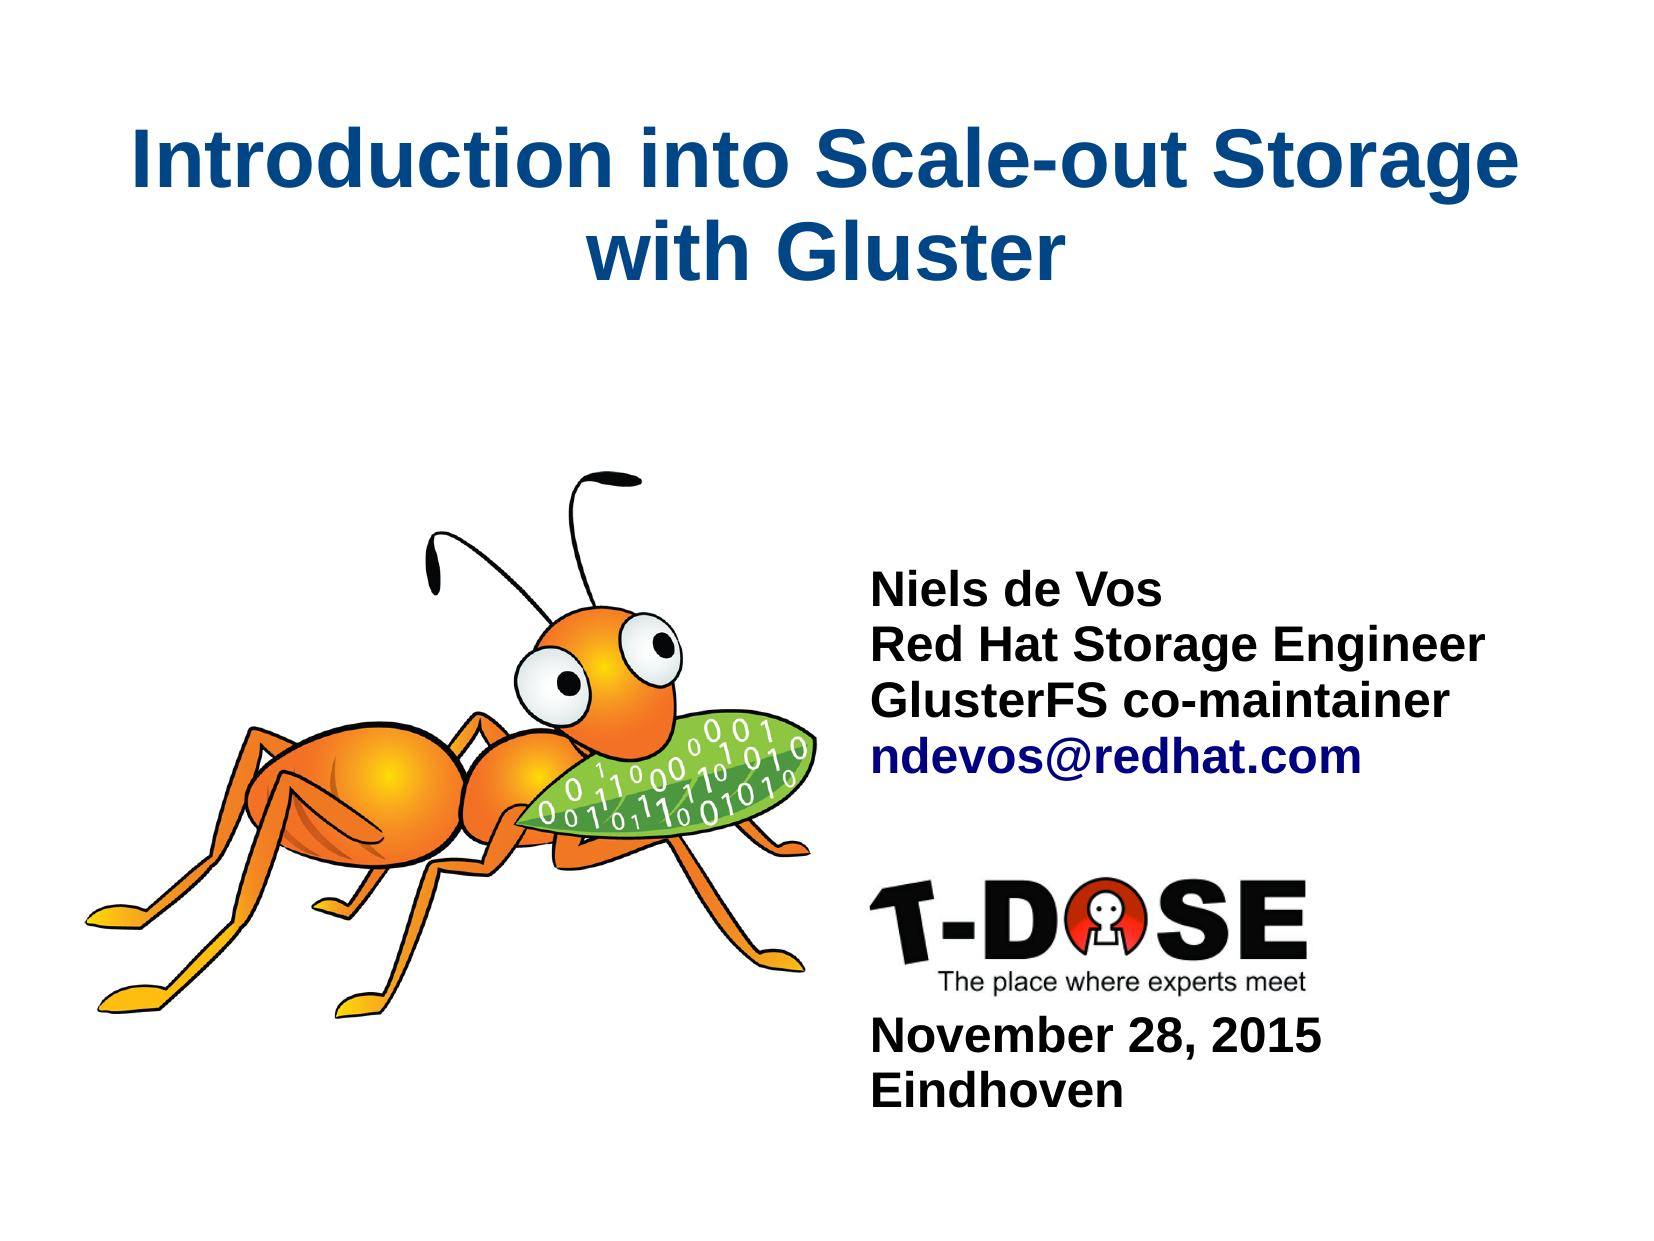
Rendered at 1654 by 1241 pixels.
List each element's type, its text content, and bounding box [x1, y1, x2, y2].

subtitle Introduction into Scale-out Storage with Gluster [82, 111, 1571, 298]
text_box Niels de Vos Red Hat Storage Engineer GlusterFS co-maintainer ndevos@redhat.com November 28, 2015 Eindhoven [855, 553, 1621, 1126]
picture [864, 857, 1322, 1005]
picture [75, 464, 826, 1026]
